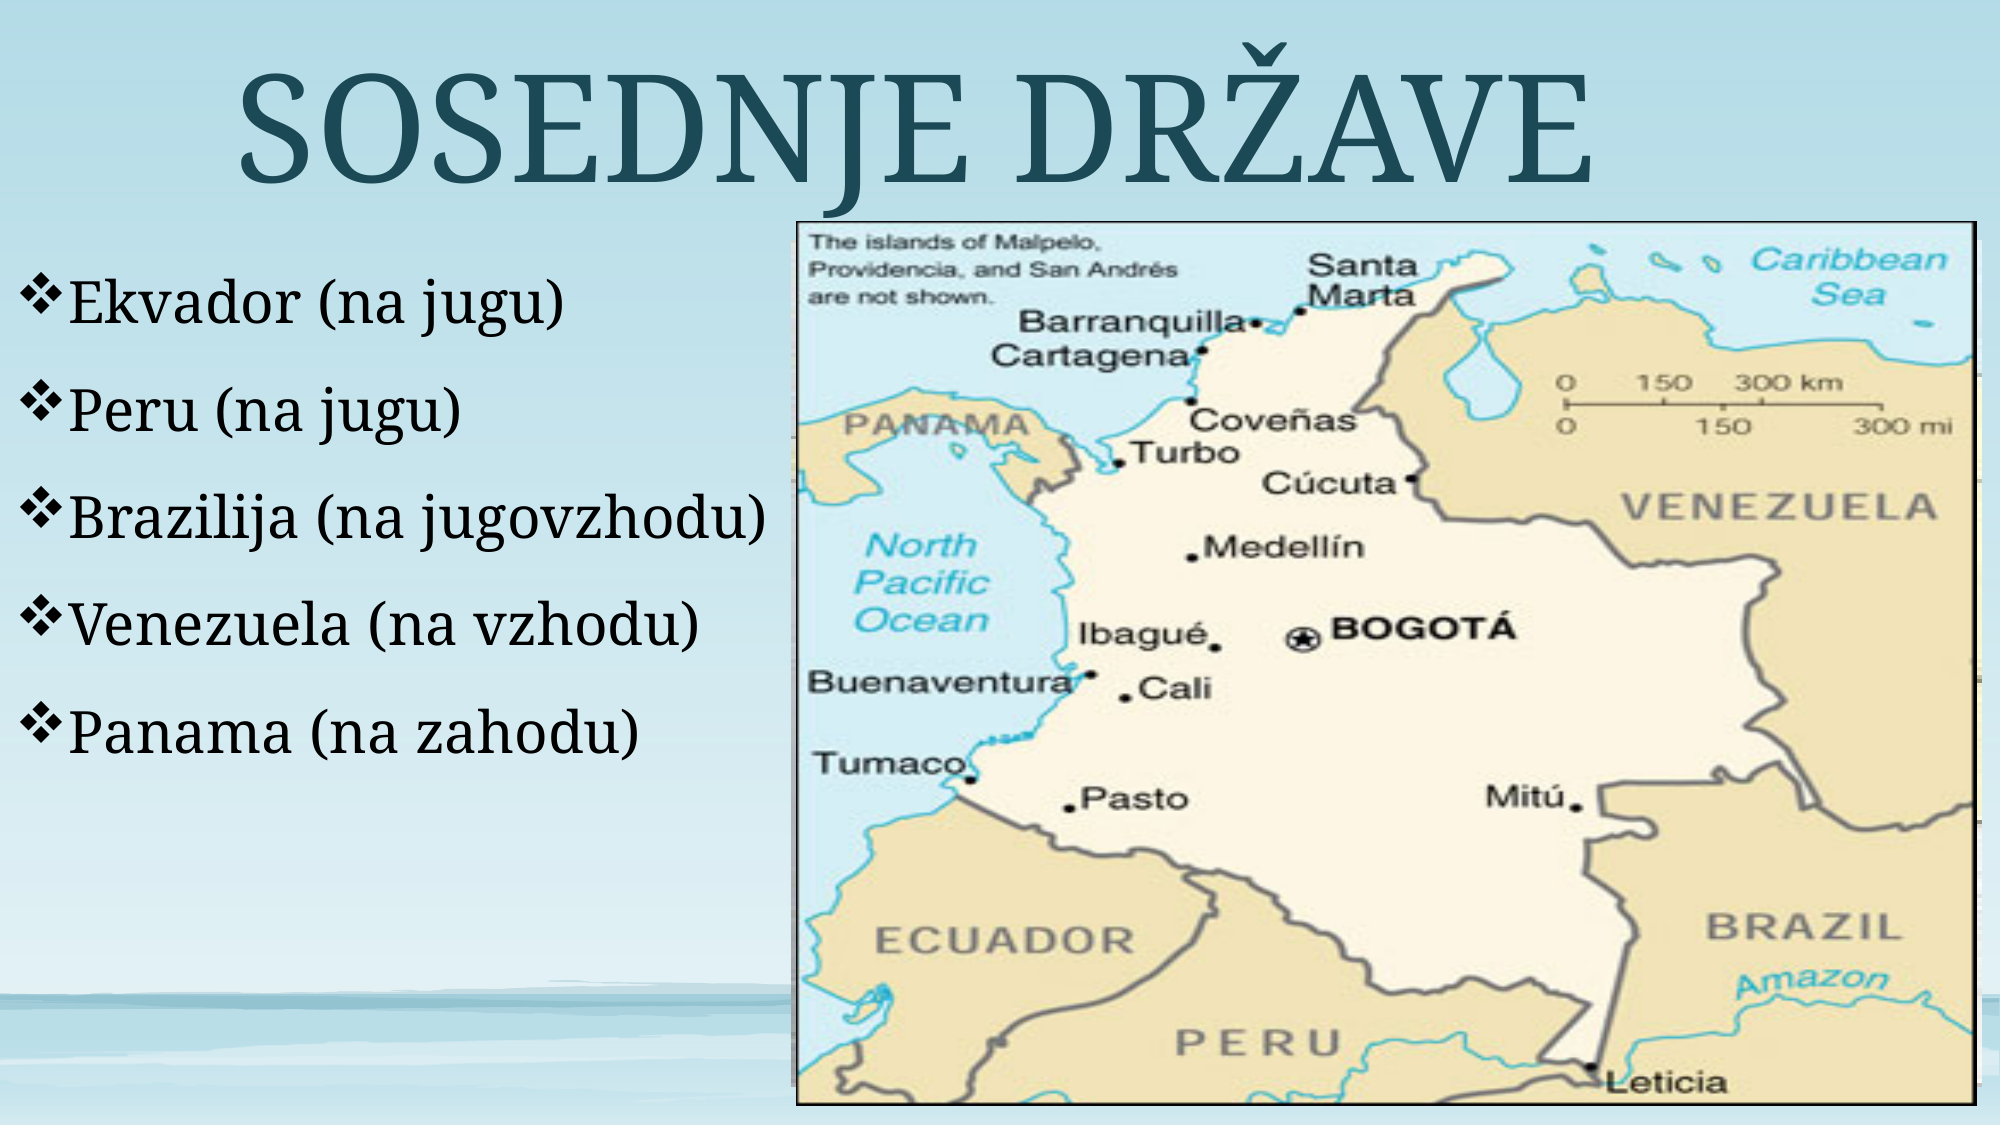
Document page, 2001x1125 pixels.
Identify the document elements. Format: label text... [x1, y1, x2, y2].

title SOSEDNJE DRŽAVE [219, 43, 1780, 222]
list Ekvador (na jugu) Peru (na jugu) Brazilija (na jugovzhodu) Venezuela (na vzhodu) Panama (na zahodu) [0, 258, 2000, 1125]
picture [791, 221, 1982, 1106]
